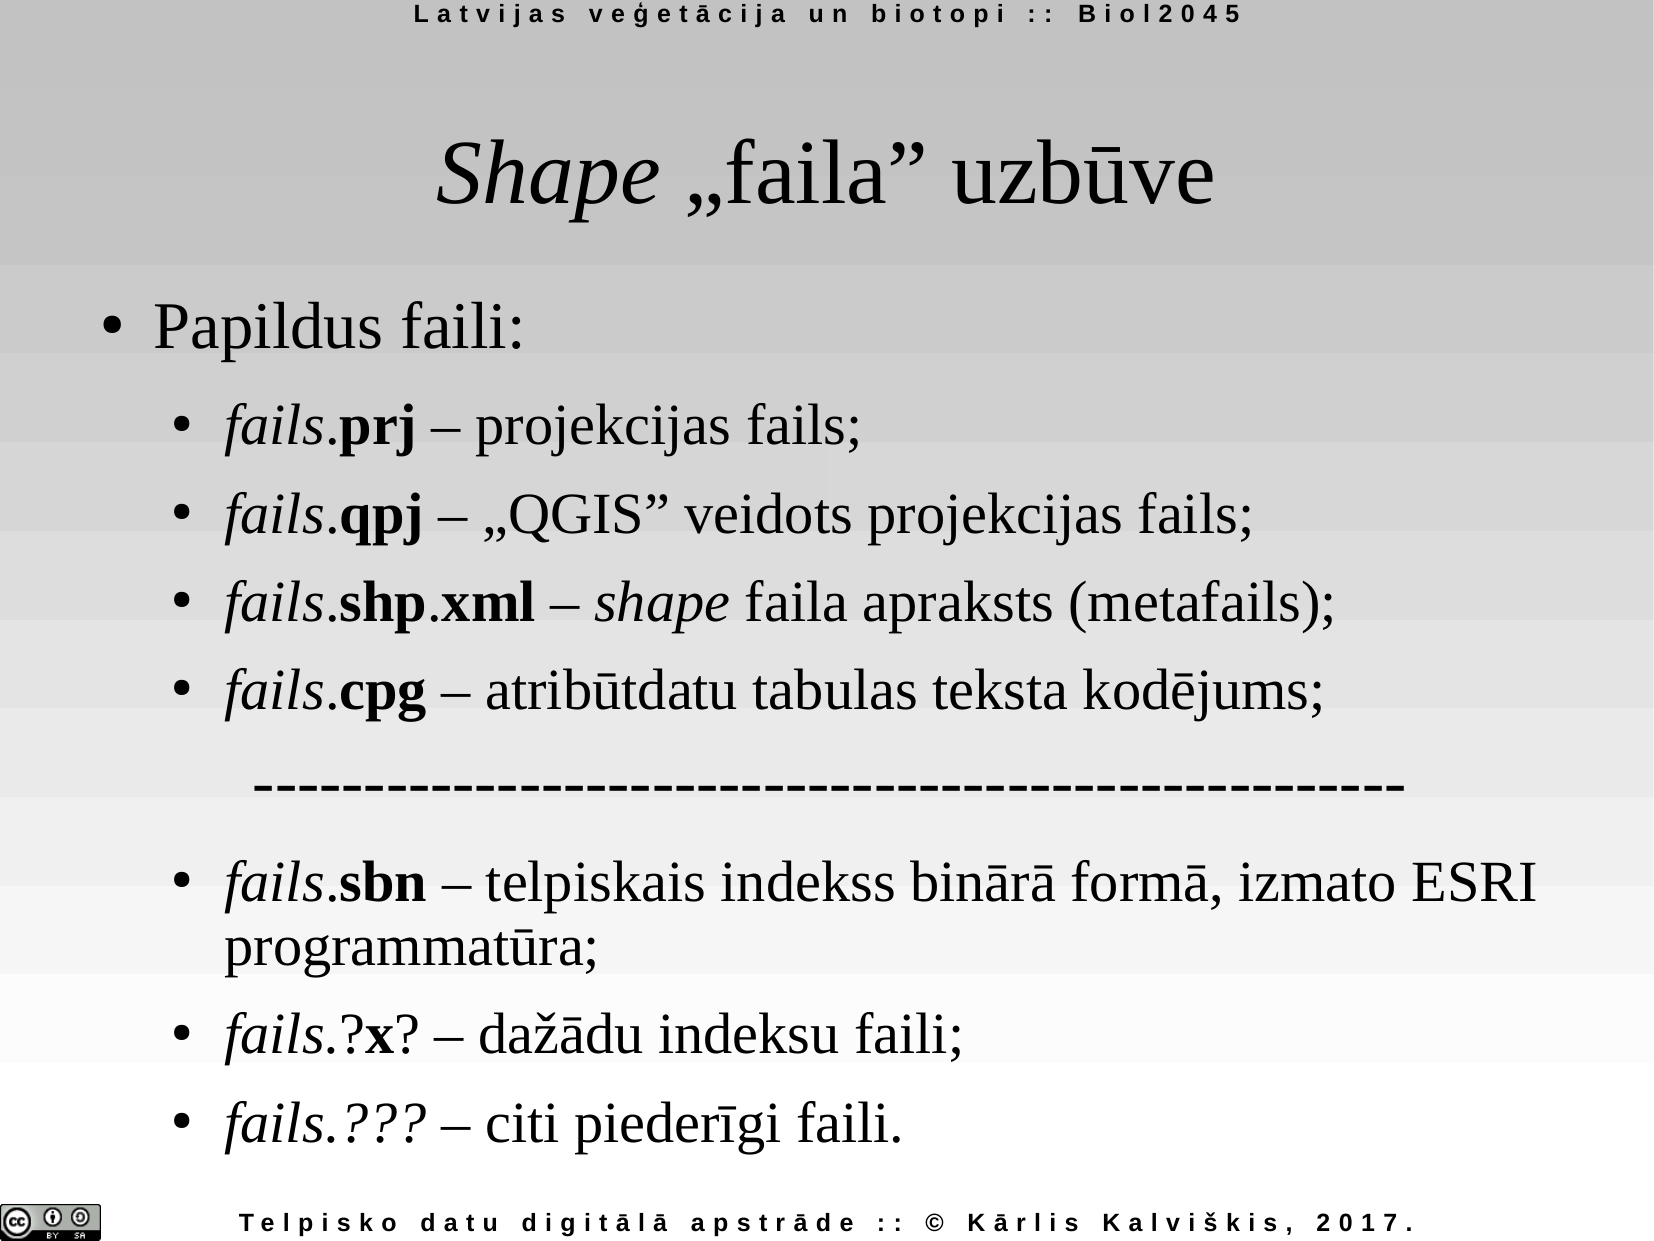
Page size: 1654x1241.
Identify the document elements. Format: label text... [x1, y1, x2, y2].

picture [0, 0, 1654, 1241]
title Shape „faila” uzbūve [29, 56, 1625, 289]
list Papildus faili: fails.prj – projekcijas fails; fails.qpj – „QGIS” veidots projekcijas fails; fails.shp.xml – shape faila apraksts (metafails); fails.cpg – atribūtdatu tabulas teksta kodējums; fails.sbn – telpiskais indekss binārā formā, izmato ESRI programmatūra; fails.?x? – dažādu indeksu faili; fails.??? – citi piederīgi faili. [82, 289, 1571, 1098]
